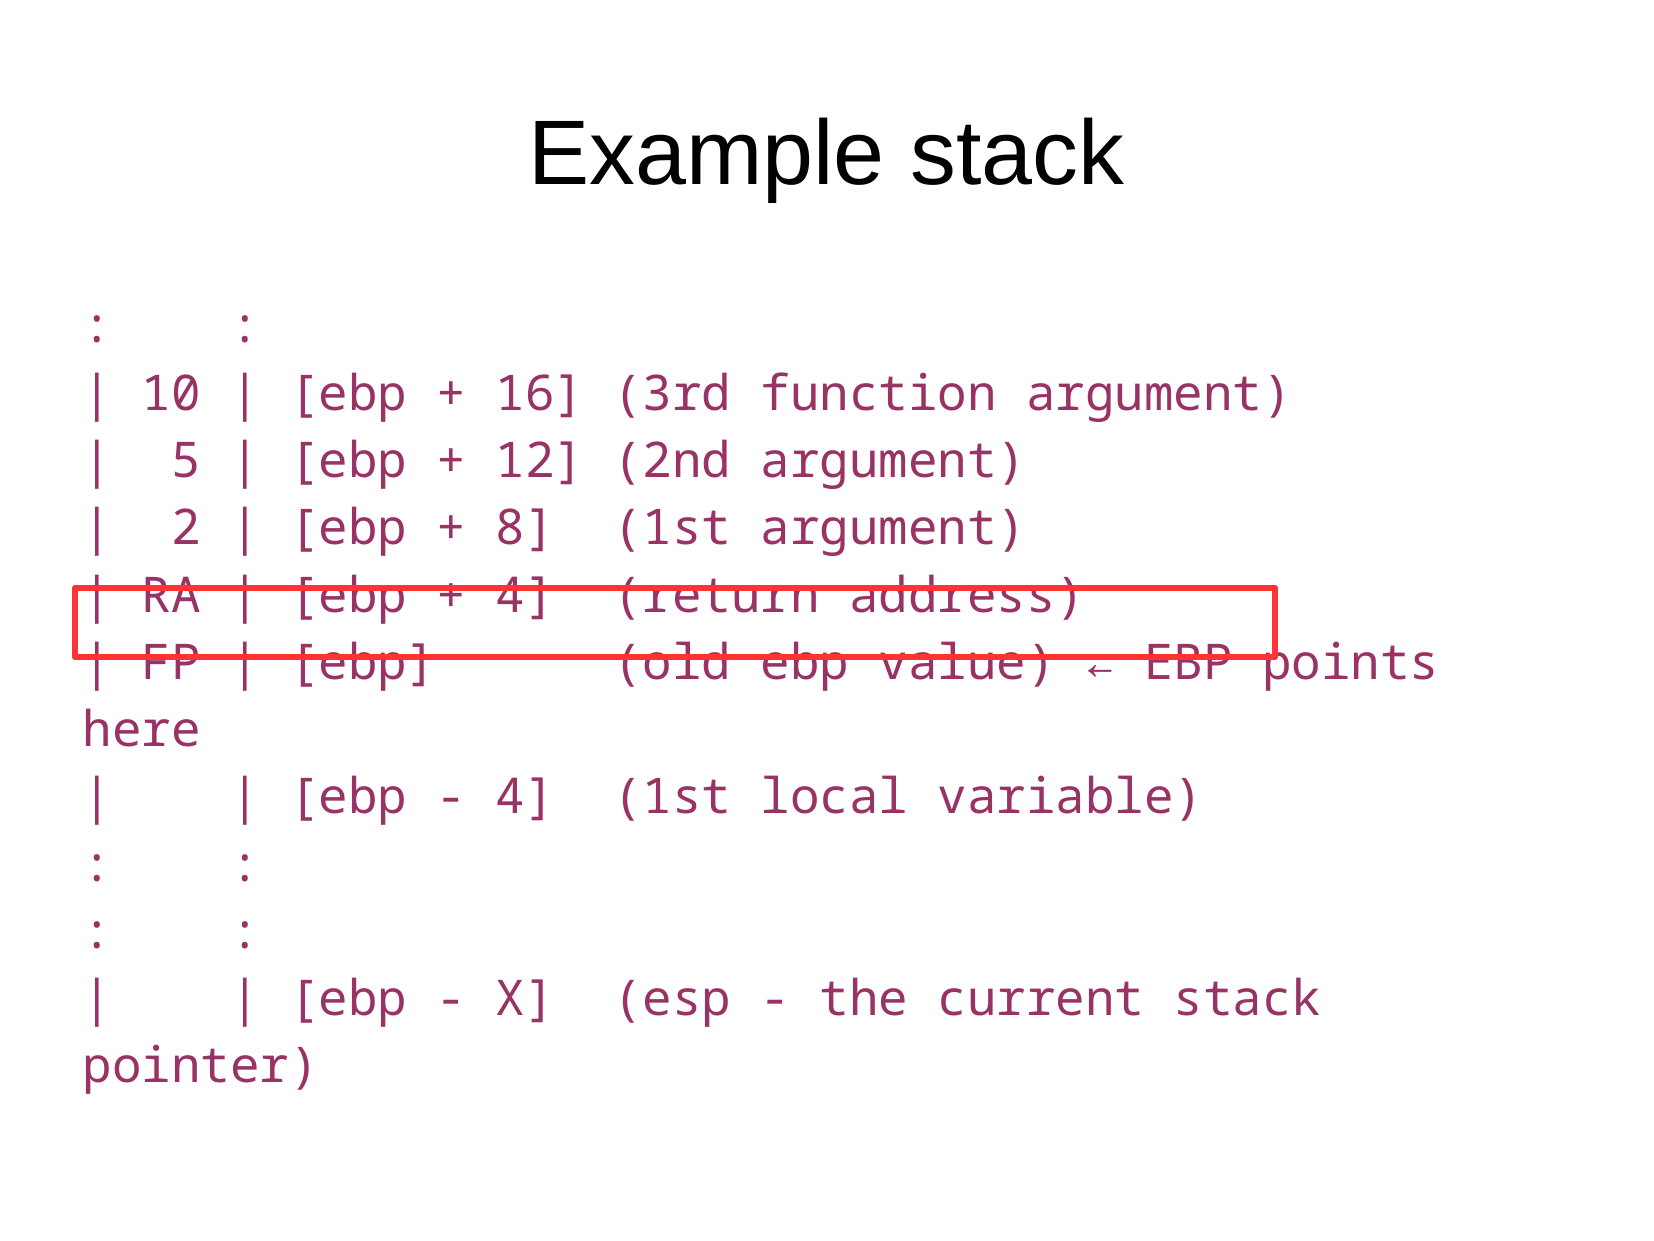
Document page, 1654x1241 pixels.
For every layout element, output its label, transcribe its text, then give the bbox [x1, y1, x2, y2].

list : : | 10 | [ebp + 16] (3rd function argument) | 5 | [ebp + 12] (2nd argument) | 2 | [ebp + 8] (1st argument) | RA | [ebp + 4] (return address) | FP | [ebp] (old ebp value) ← EBP points here | | [ebp - 4] (1st local variable) : : : : | | [ebp - X] (esp - the current stack pointer) [82, 290, 1571, 1109]
list : : | 10 | [ebp + 16] (3rd function argument) | 5 | [ebp + 12] (2nd argument) | 2 | [ebp + 8] (1st argument) | RA | [ebp + 4] (return address) | FP | [ebp] (old ebp value) ← EBP points here | | [ebp - 4] (1st local variable) : : : : | | [ebp - X] (esp - the current stack pointer) [82, 591, 1272, 654]
title Example stack [82, 49, 1571, 257]
